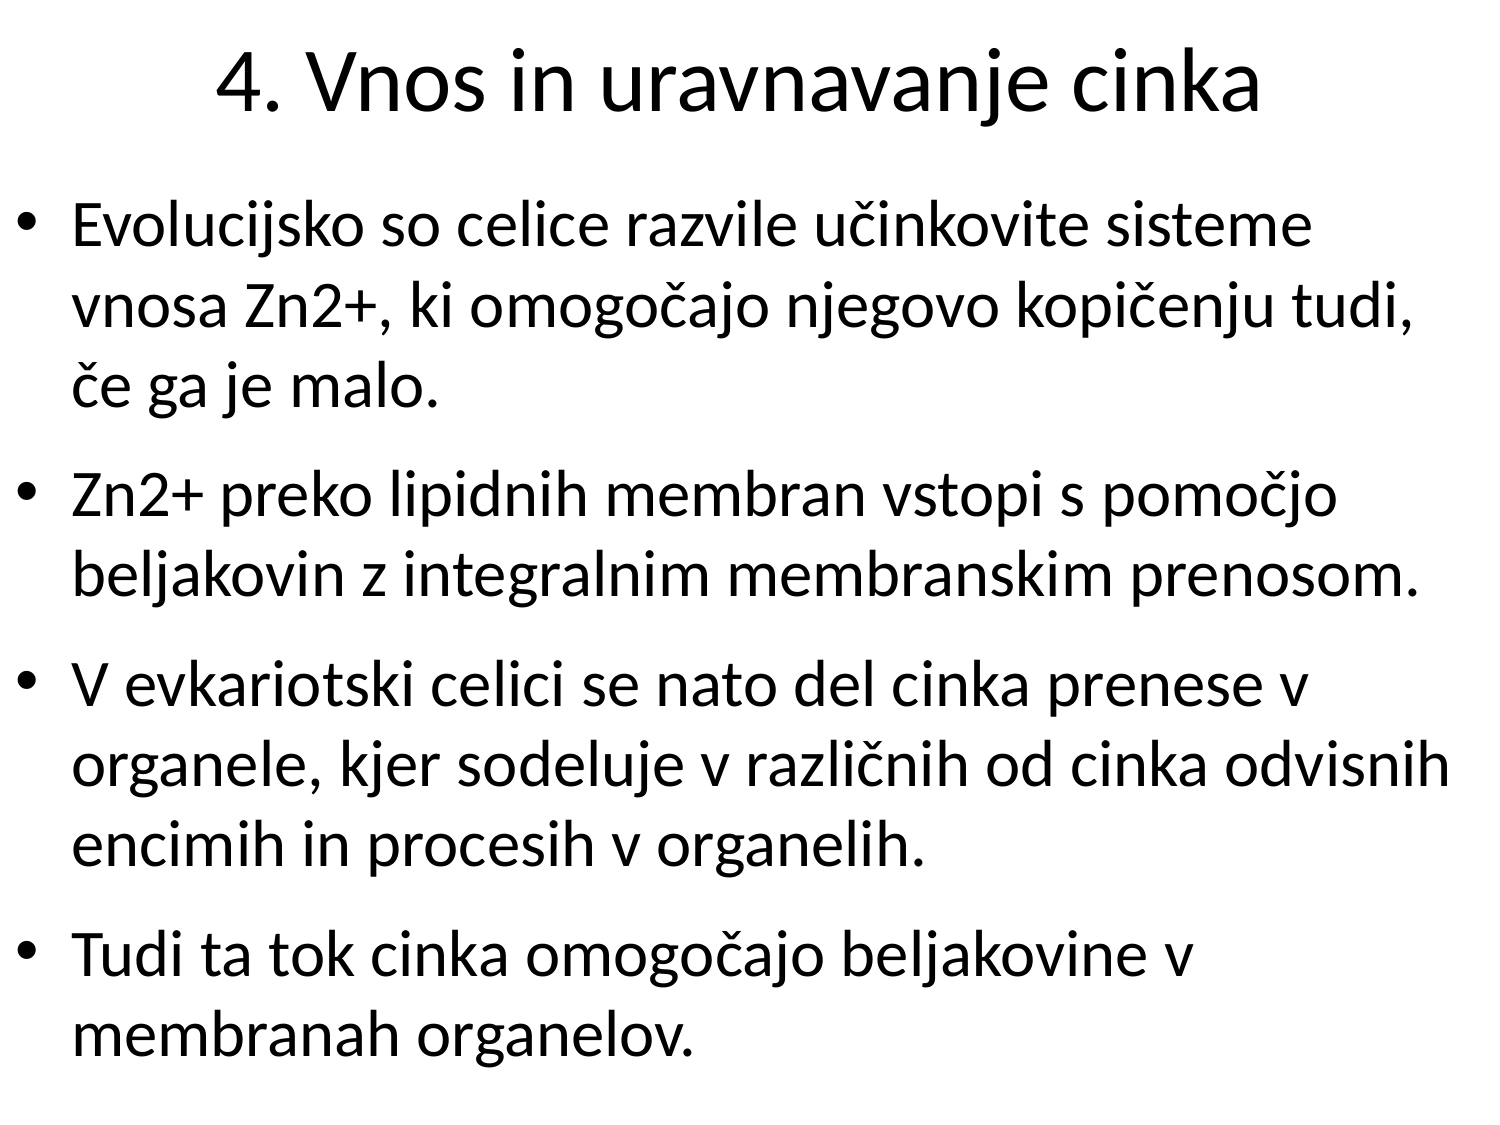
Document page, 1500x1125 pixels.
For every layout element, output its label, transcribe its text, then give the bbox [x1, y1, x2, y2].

title 4. Vnos in uravnavanje cinka [64, 0, 1415, 149]
list Evolucijsko so celice razvile učinkovite sisteme vnosa Zn2+, ki omogočajo njegovo kopičenju tudi, če ga je malo. Zn2+ preko lipidnih membran vstopi s pomočjo beljakovin z integralnim membranskim prenosom. V evkariotski celici se nato del cinka prenese v organele, kjer sodeluje v različnih od cinka odvisnih encimih in procesih v organelih. Tudi ta tok cinka omogočajo beljakovine v membranah organelov. [0, 172, 1500, 1125]
